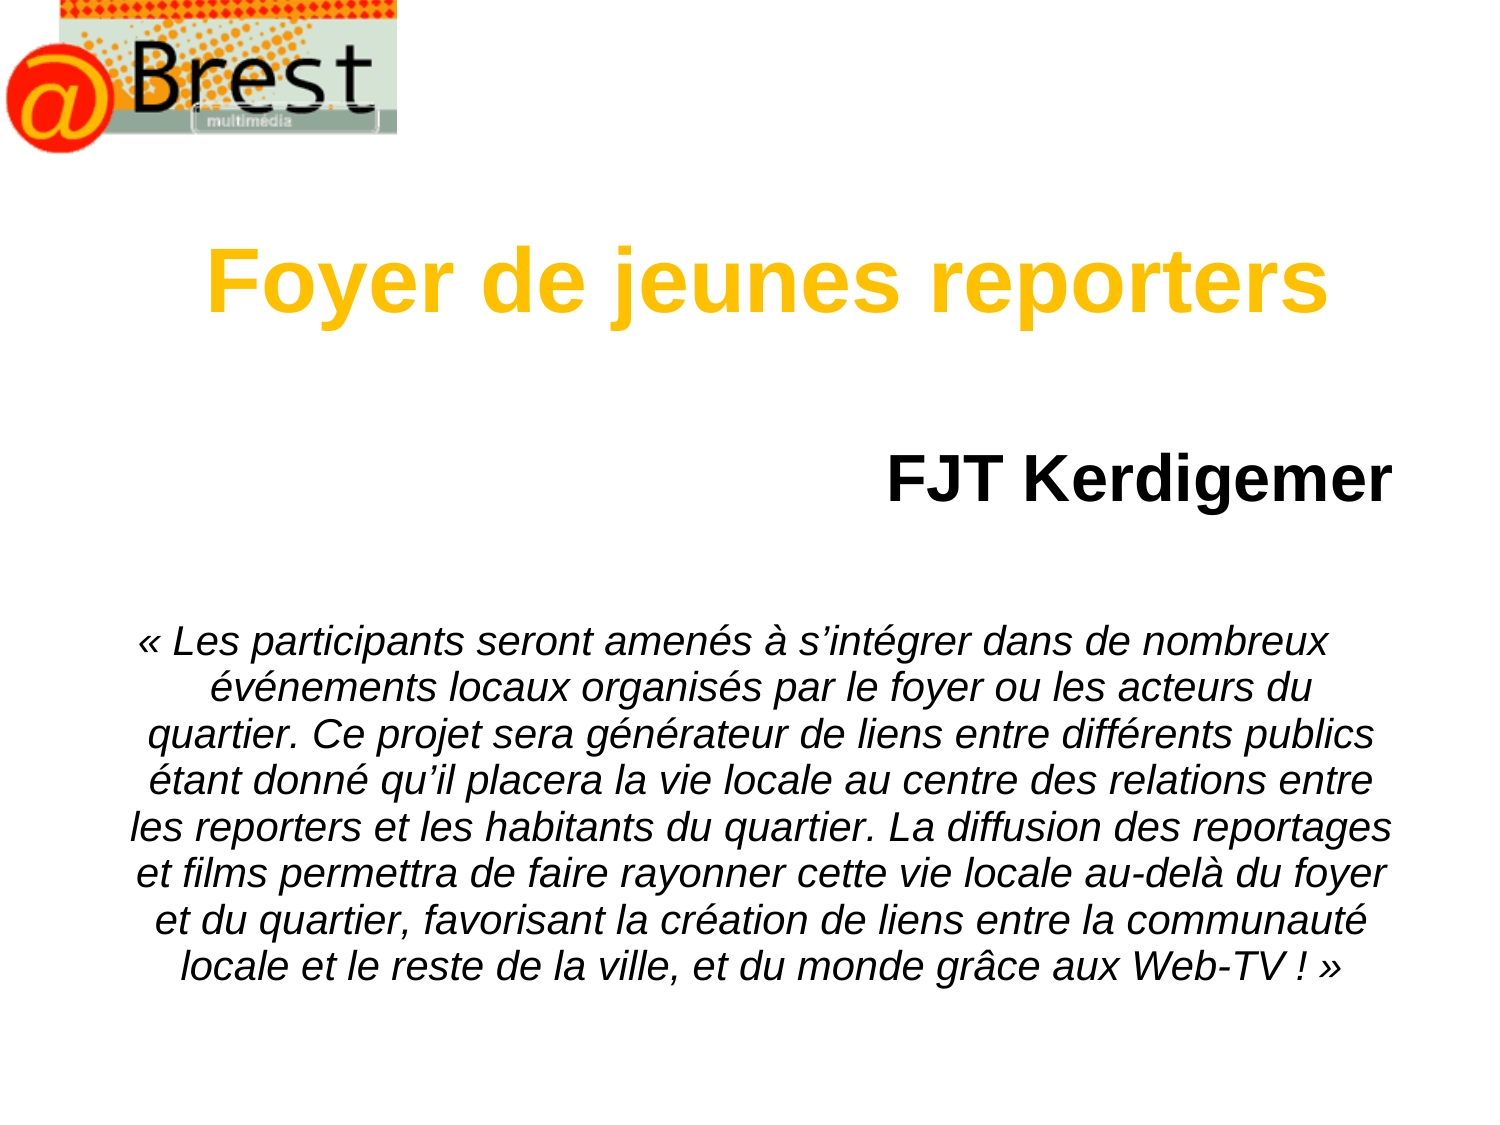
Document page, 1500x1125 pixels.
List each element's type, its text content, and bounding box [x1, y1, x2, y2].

title Foyer de jeunes reporters [93, 187, 1444, 375]
picture [0, 0, 397, 157]
list FJT Kerdigemer « Les participants seront amenés à s’intégrer dans de nombreux événements locaux organisés par le foyer ou les acteurs du quartier. Ce projet sera générateur de liens entre différents publics étant donné qu’il placera la vie locale au centre des relations entre les reporters et les habitants du quartier. La diffusion des reportages et films permettra de faire rayonner cette vie locale au-delà du foyer et du quartier, favorisant la création de liens entre la communauté locale et le reste de la ville, et du monde grâce aux Web-TV ! » [58, 433, 1409, 1125]
